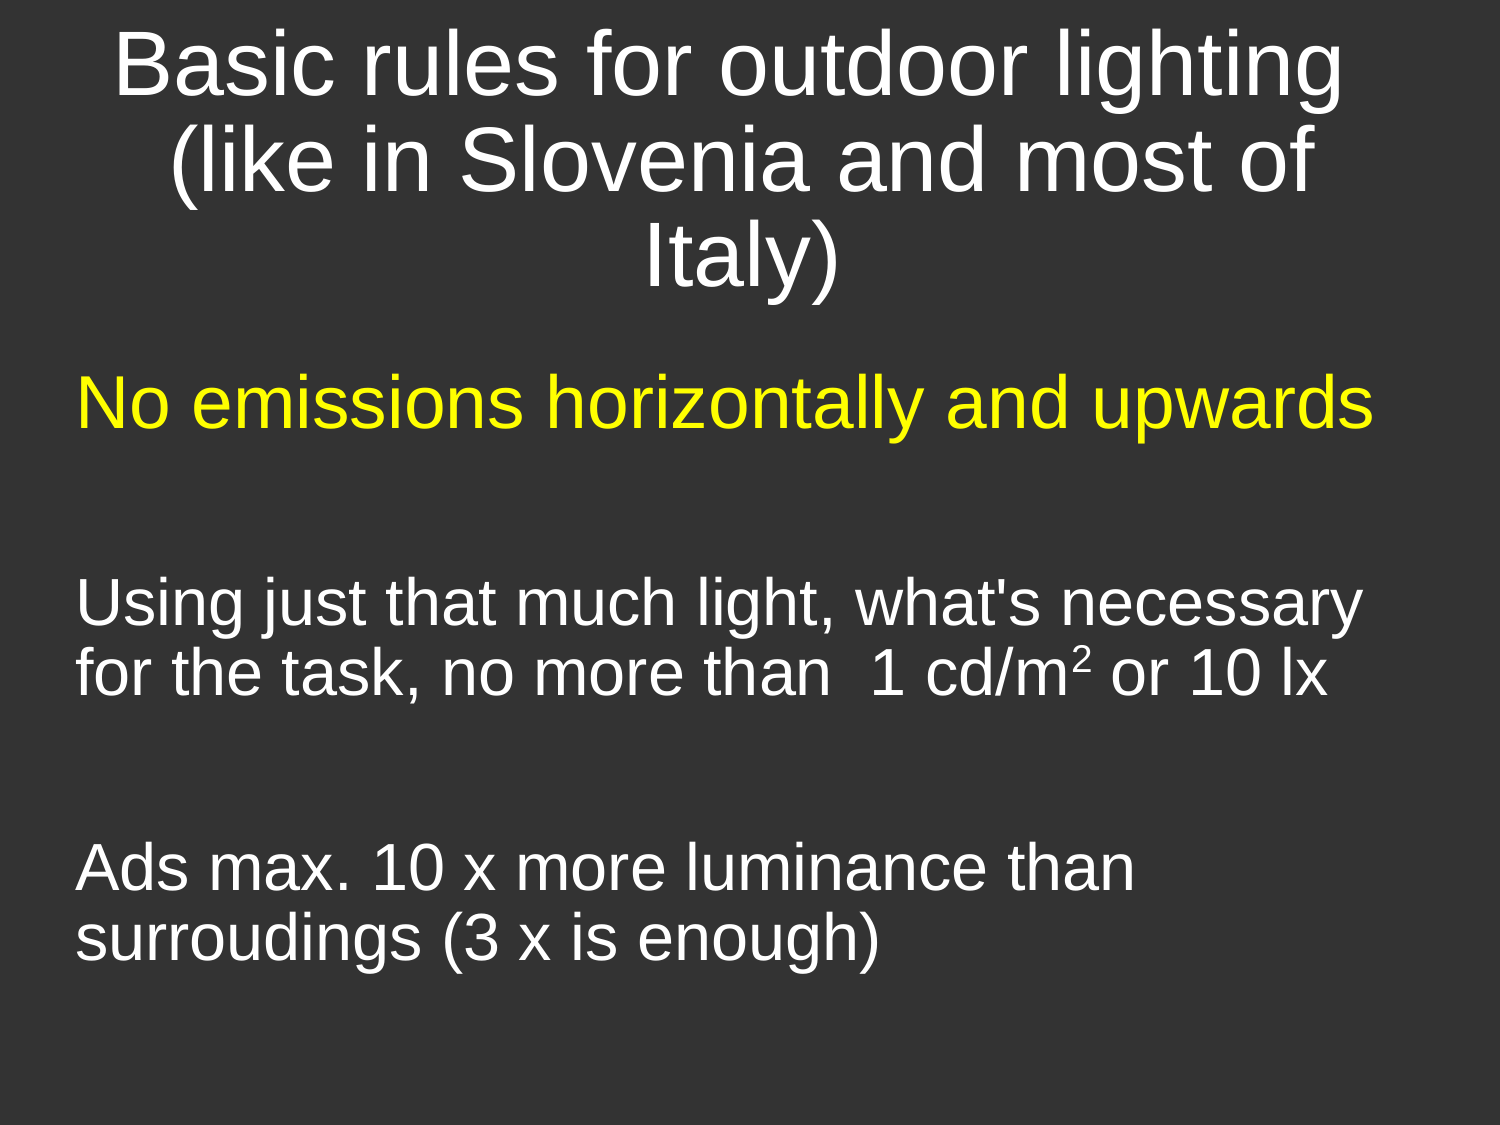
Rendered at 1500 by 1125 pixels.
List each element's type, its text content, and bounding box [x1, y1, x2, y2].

title Basic rules for outdoor lighting (like in Slovenia and most of Italy) [67, 0, 1418, 325]
list No emissions horizontally and upwards Using just that much light, what's necessary for the task, no more than 1 cd/m2 or 10 lx Ads max. 10 x more luminance than surroudings (3 x is enough) [75, 262, 1425, 1075]
